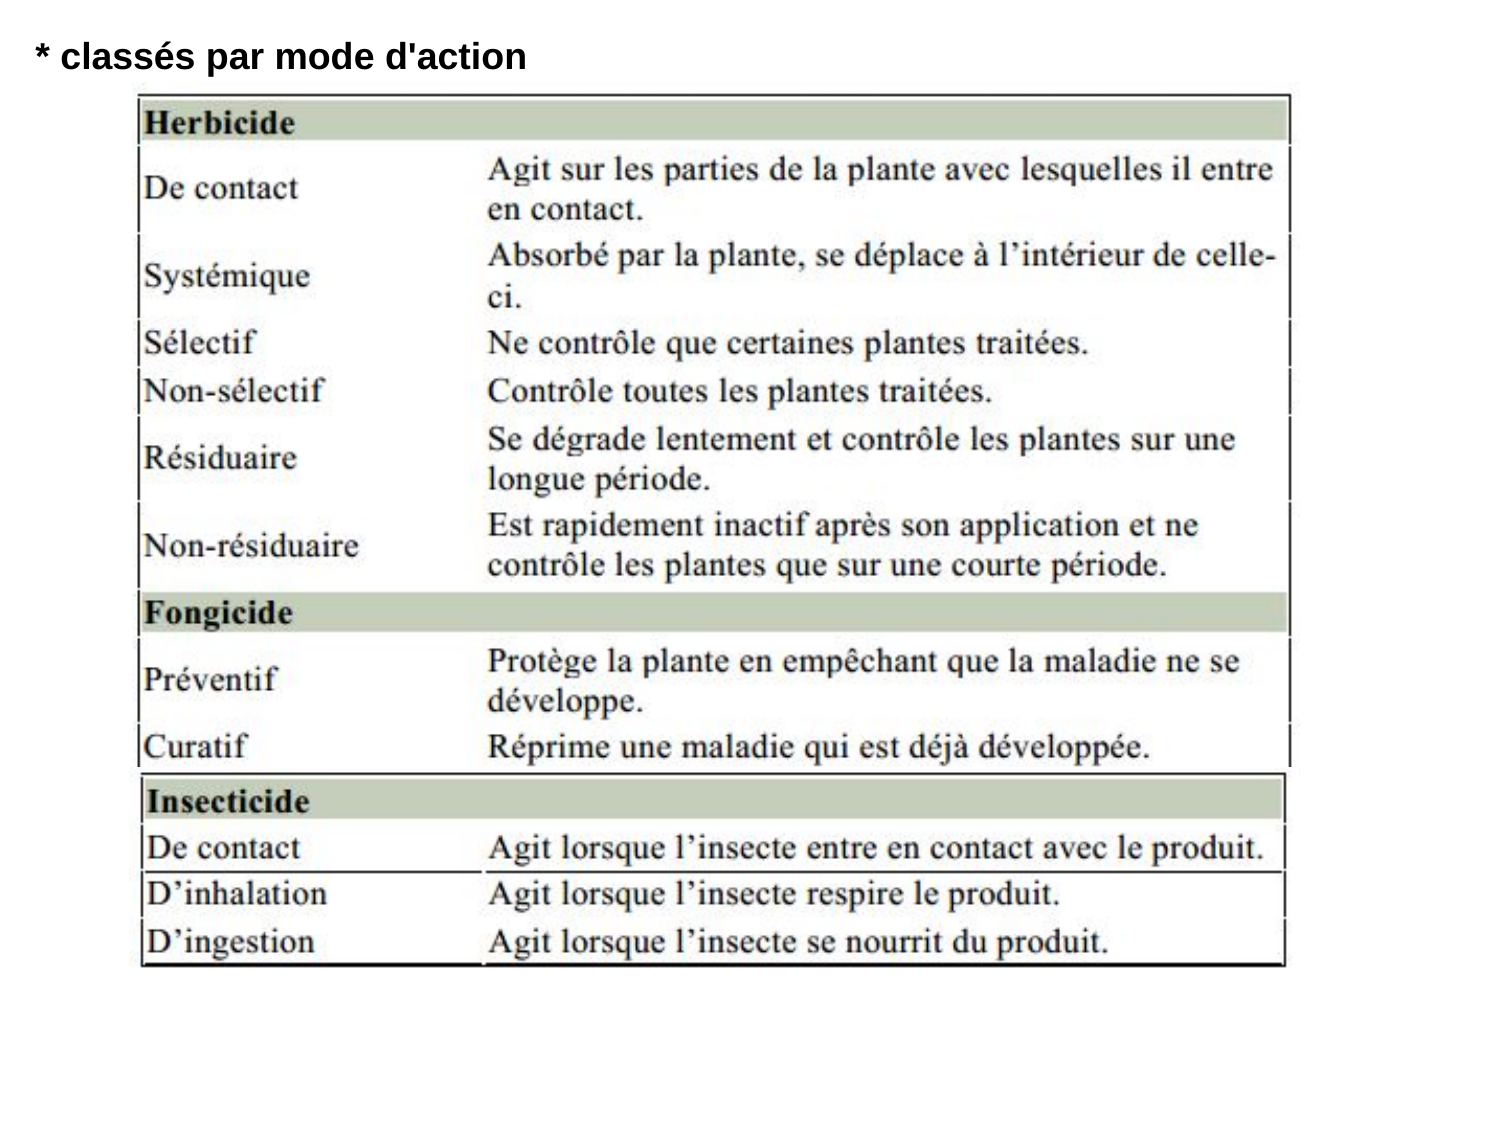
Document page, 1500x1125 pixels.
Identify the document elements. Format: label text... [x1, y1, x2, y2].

list * classés par mode d'action [35, 35, 1425, 1099]
picture [129, 82, 1300, 978]
